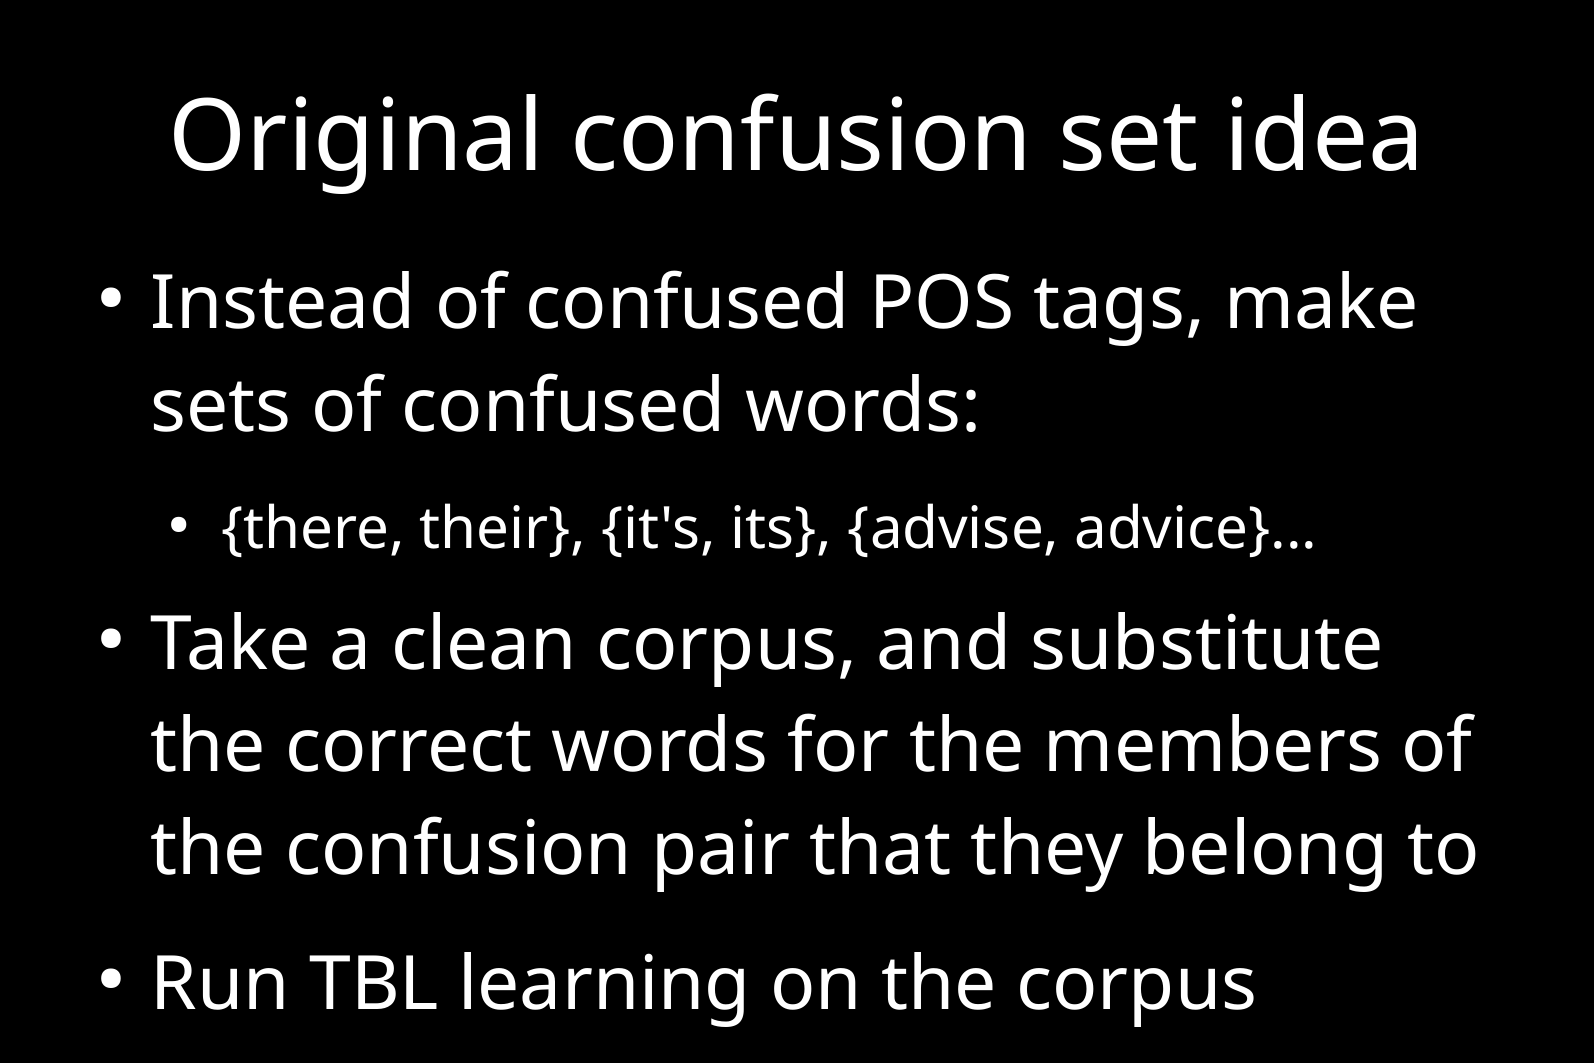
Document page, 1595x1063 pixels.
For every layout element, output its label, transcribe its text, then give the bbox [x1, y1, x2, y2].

list Instead of confused POS tags, make sets of confused words: {there, their}, {it's, its}, {advise, advice}... Take a clean corpus, and substitute the correct words for the members of the confusion pair that they belong to Run TBL learning on the corpus [79, 248, 1515, 1056]
title Original confusion set idea [79, 49, 1515, 213]
